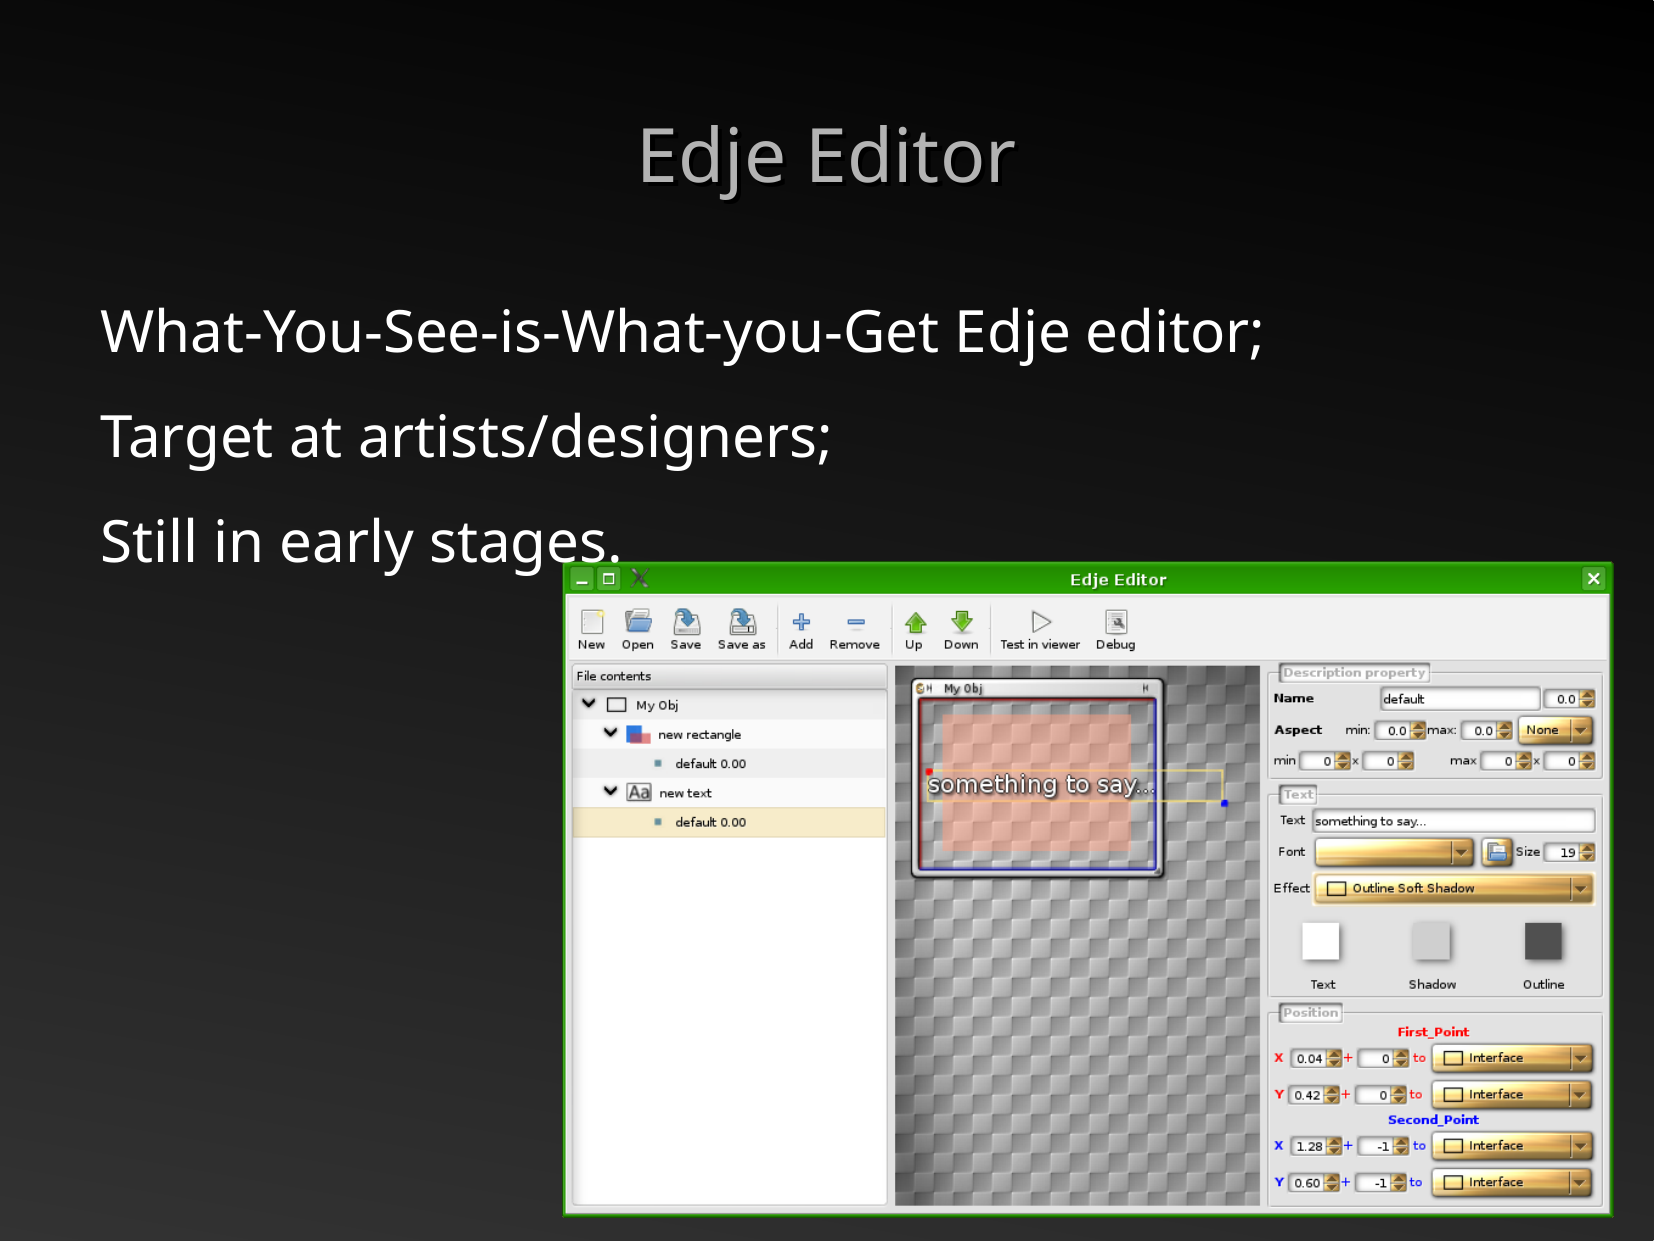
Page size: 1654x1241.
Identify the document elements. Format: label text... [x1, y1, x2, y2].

title Edje Editor [82, 49, 1571, 257]
list What-You-See-is-What-you-Get Edje editor; Target at artists/designers; Still in early stages. [82, 290, 1571, 1109]
picture [562, 561, 1614, 1218]
